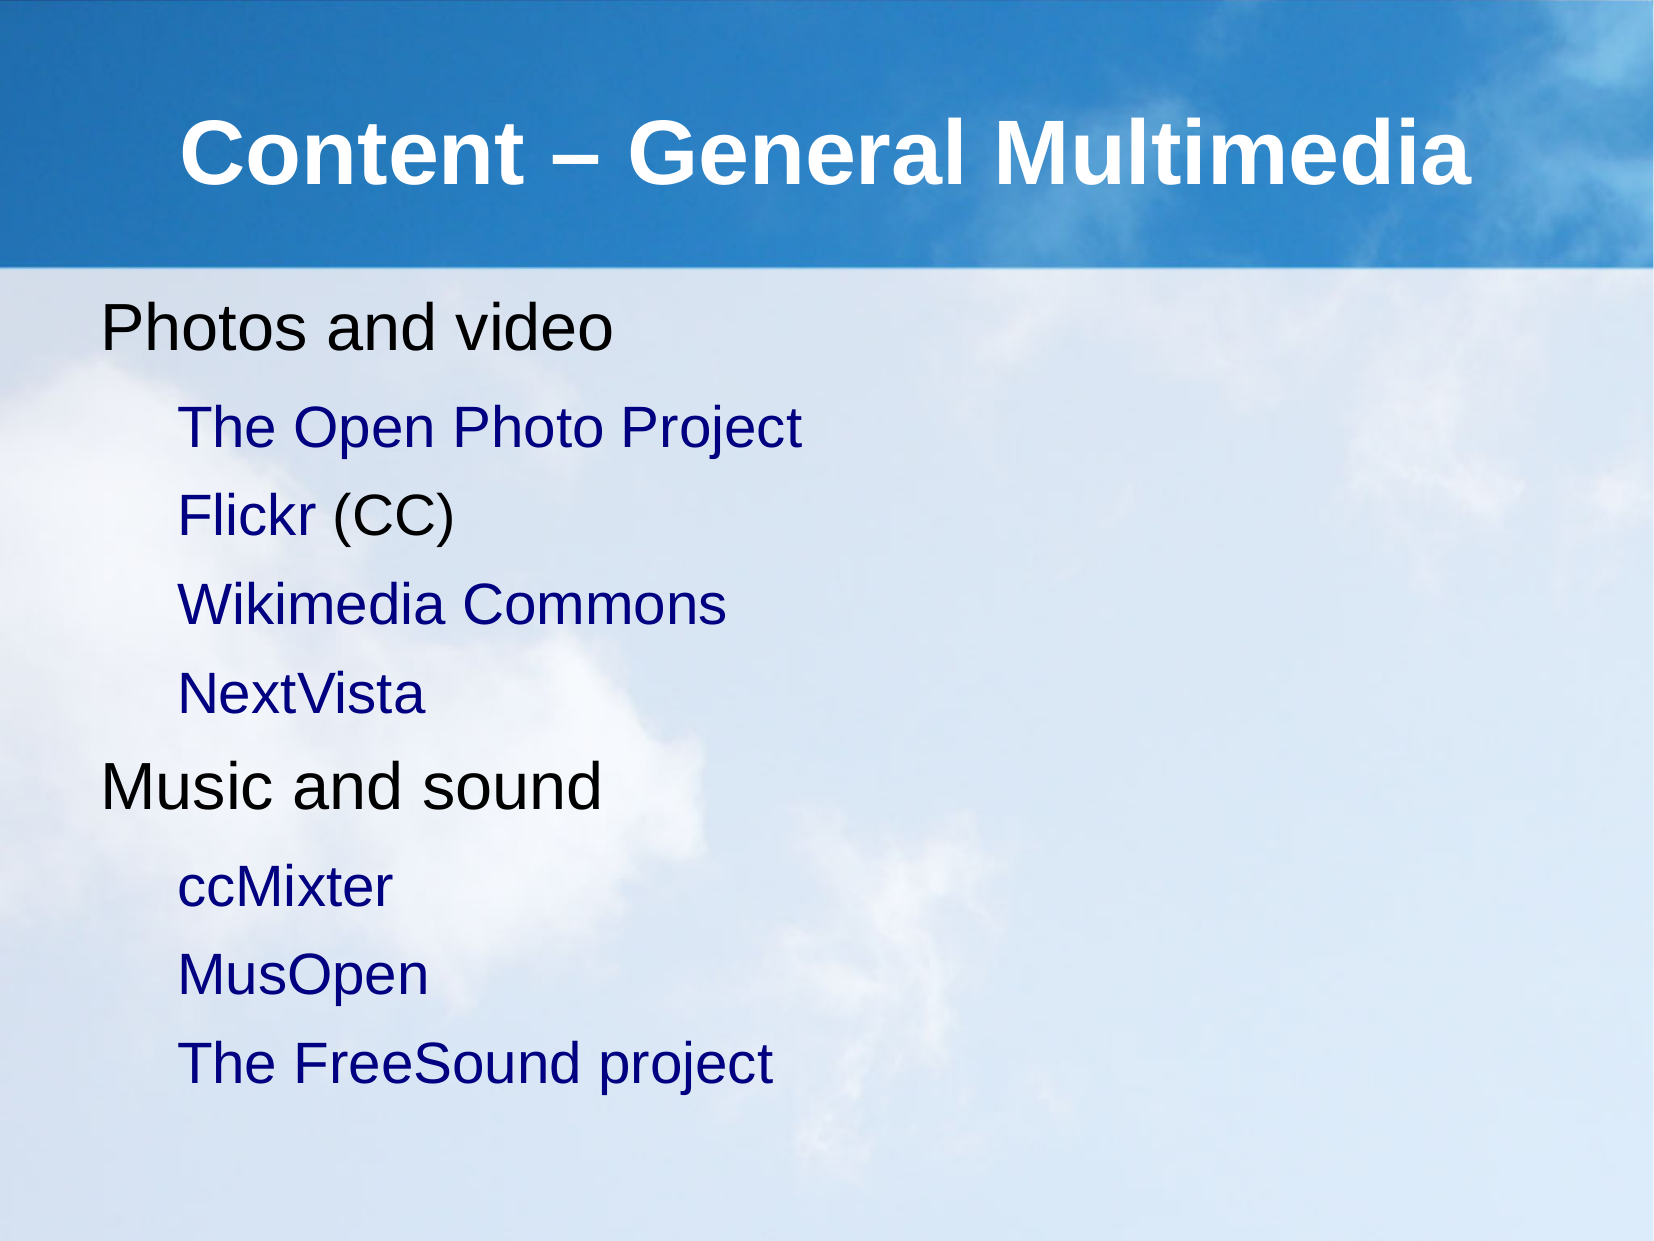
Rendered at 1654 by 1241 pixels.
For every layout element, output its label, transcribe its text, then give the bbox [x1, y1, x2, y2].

title Content – General Multimedia [82, 49, 1571, 257]
picture [0, 0, 1654, 1241]
list Photos and video The Open Photo Project Flickr (CC) Wikimedia Commons NextVista Music and sound ccMixter MusOpen The FreeSound project [82, 290, 1571, 1109]
